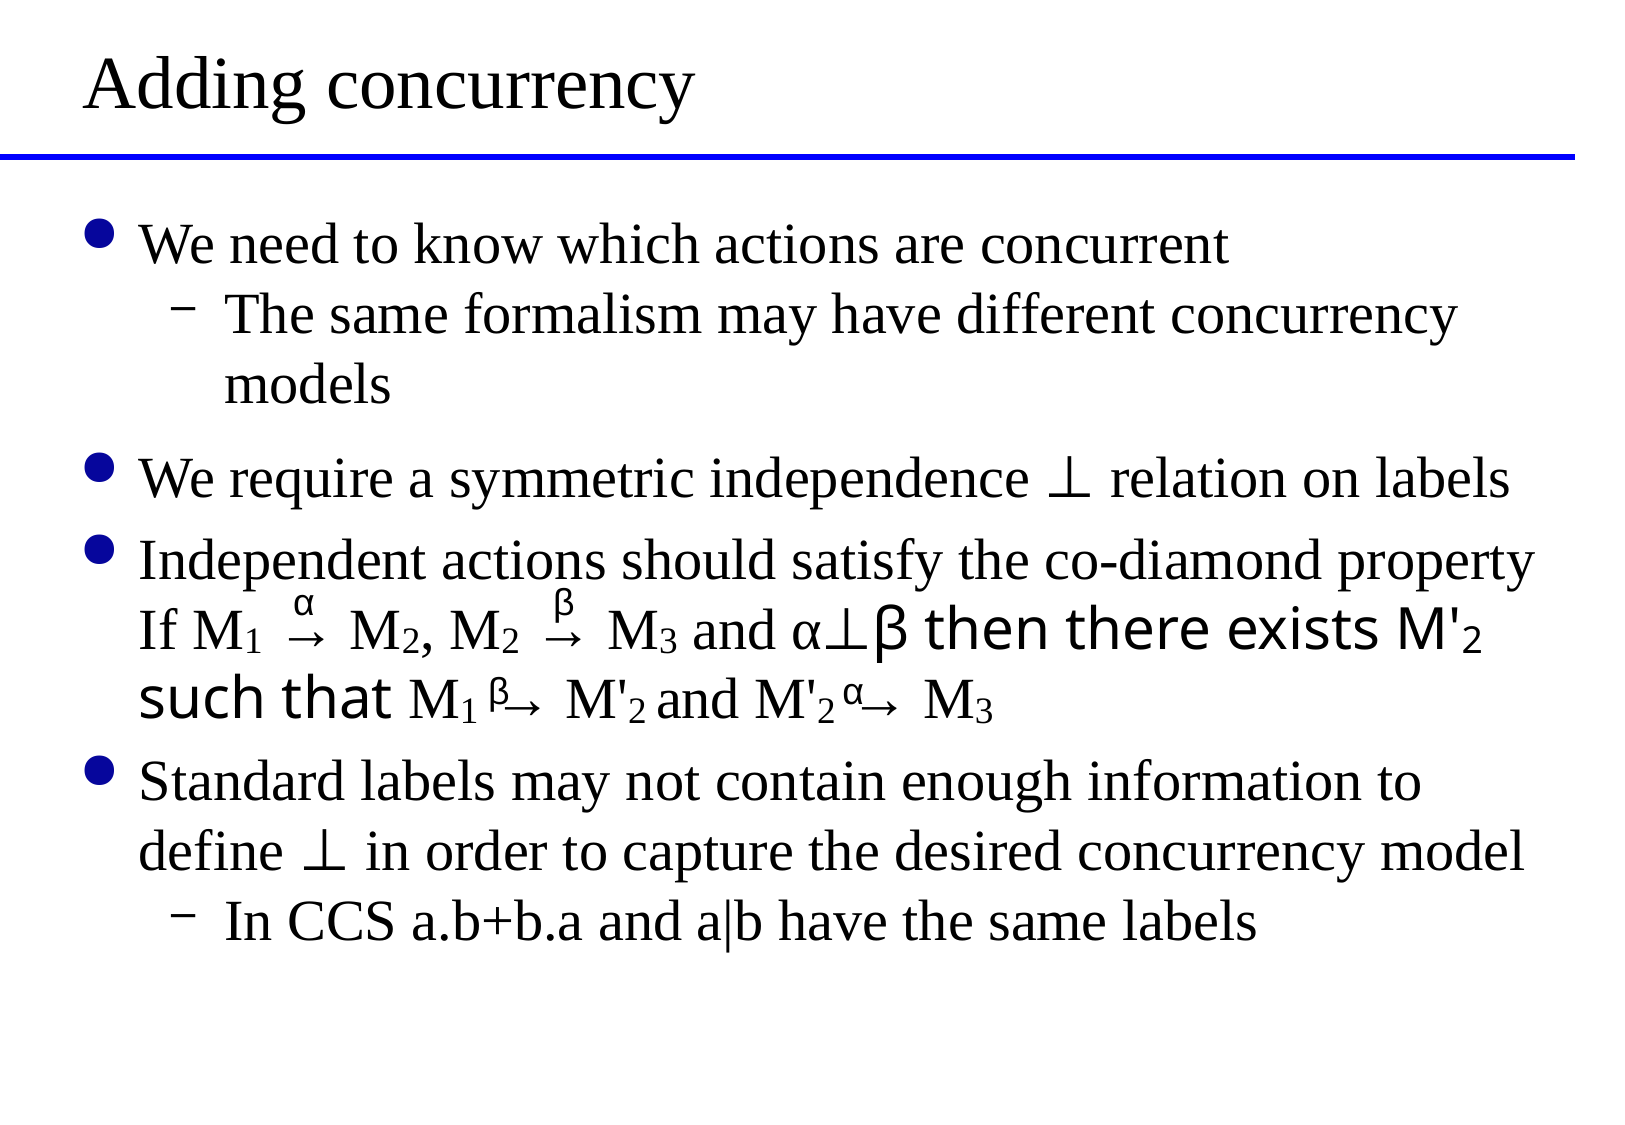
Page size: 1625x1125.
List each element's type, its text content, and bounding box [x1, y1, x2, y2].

title Adding concurrency [67, 27, 1544, 131]
text_box α [278, 574, 329, 632]
text_box α [827, 662, 879, 720]
text_box β [473, 662, 524, 720]
list We need to know which actions are concurrent The same formalism may have different concurrency models We require a symmetric independence ⊥ relation on labels Independent actions should satisfy the co-diamond property If M1 → M2, M2 → M3 and α⊥β then there exists M'2 such that M1 → M'2 and M'2 → M3 Standard labels may not contain enough information to define ⊥ in order to capture the desired concurrency model In CCS a.b+b.a and a|b have the same labels [67, 198, 1557, 1061]
text_box β [538, 574, 589, 632]
